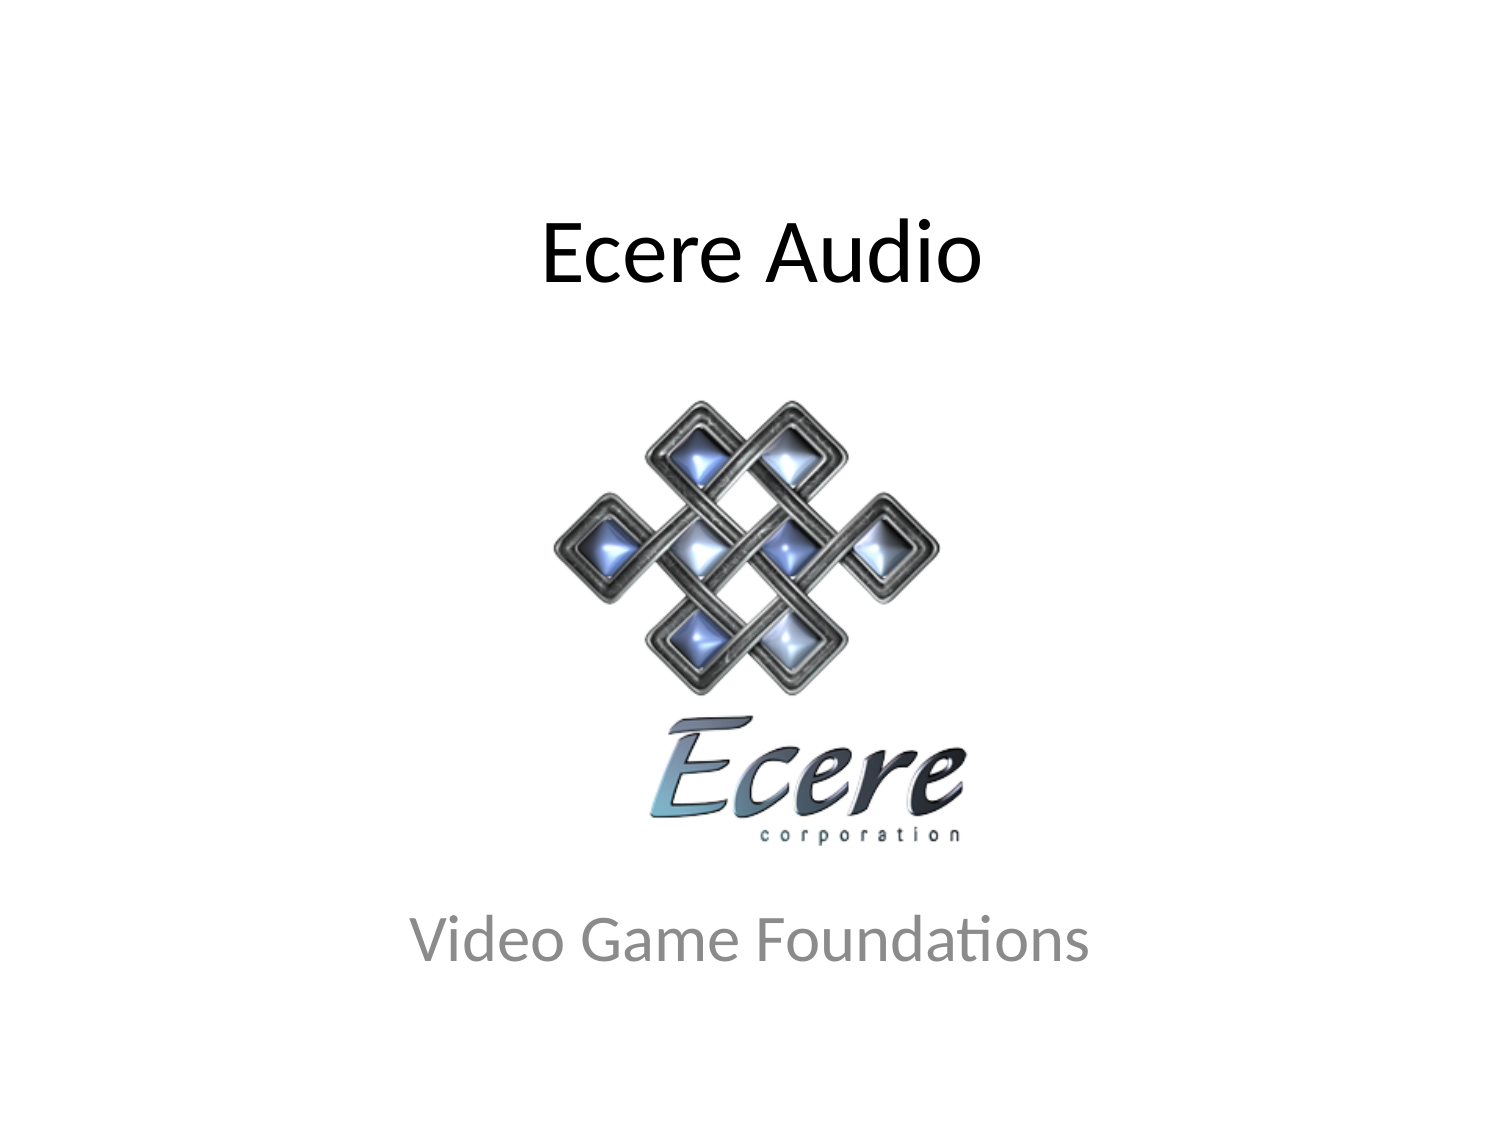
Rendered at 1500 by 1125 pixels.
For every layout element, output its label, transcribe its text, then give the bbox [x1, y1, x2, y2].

subtitle Video Game Foundations [137, 887, 1363, 1125]
picture [537, 387, 971, 857]
title Ecere Audio [125, 125, 1400, 367]
